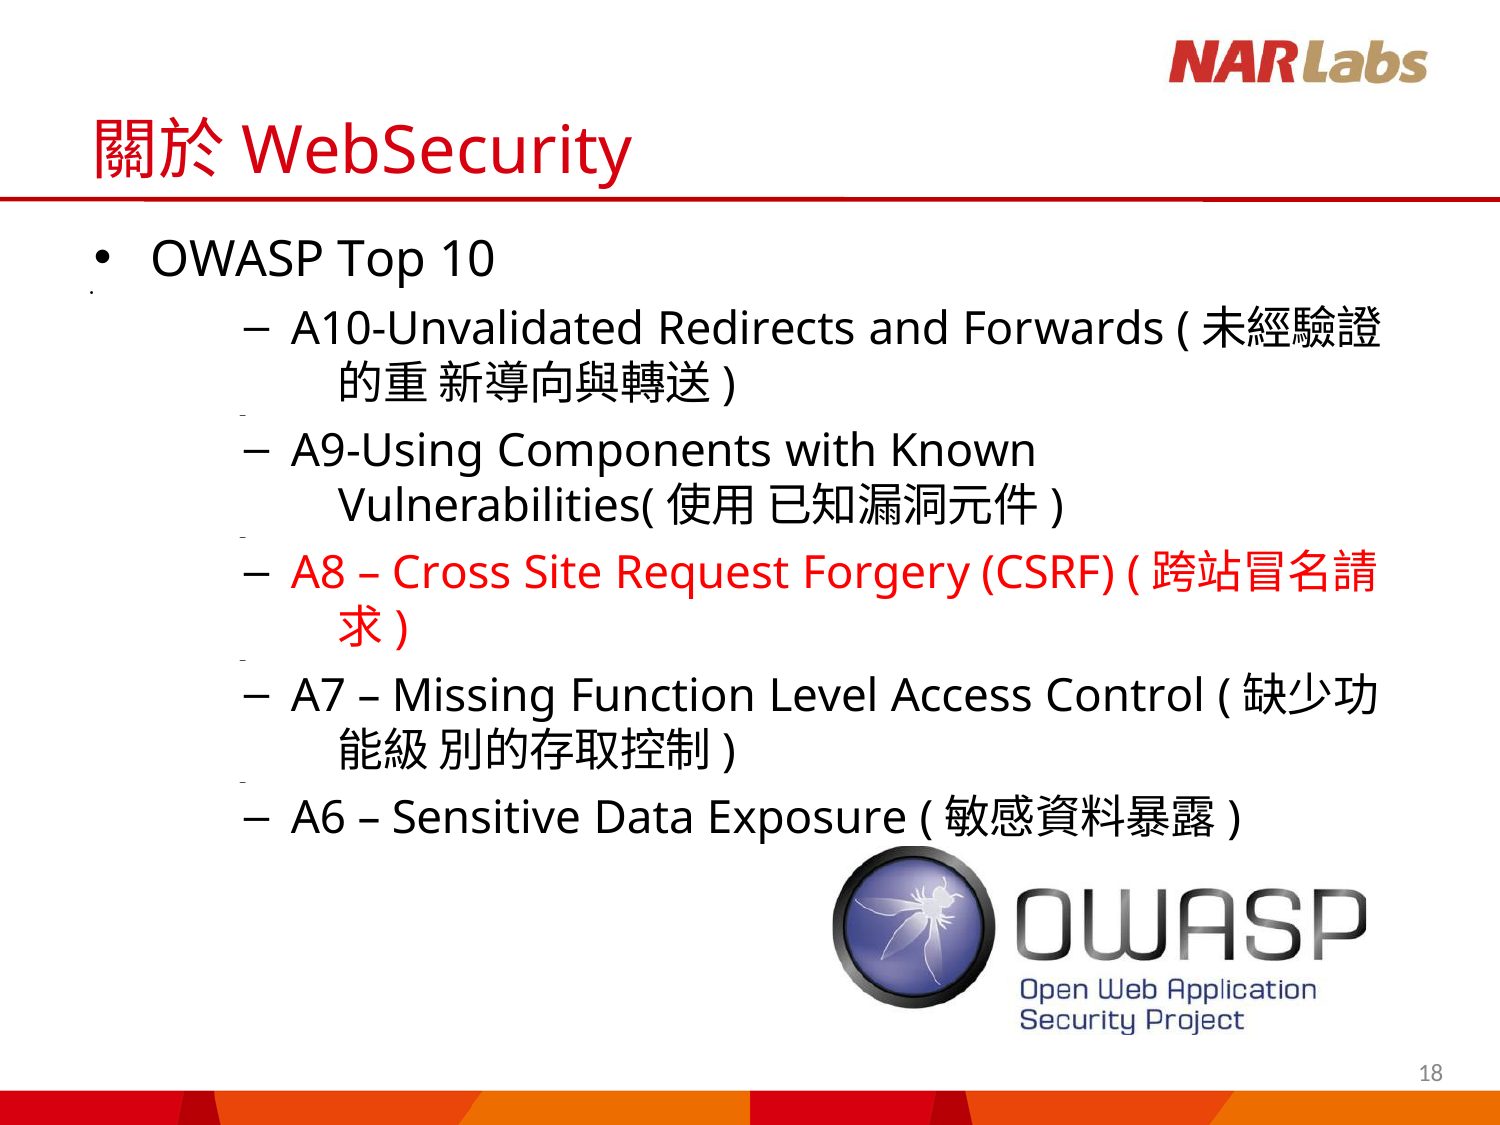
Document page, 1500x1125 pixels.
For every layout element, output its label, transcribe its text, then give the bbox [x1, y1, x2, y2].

text_box 11 [1414, 1056, 1448, 1090]
text_box OWASP Top 10 A10-Unvalidated Redirects and Forwards (未經驗證的重 新導向與轉送) A9-Using Components with Known Vulnerabilities(使用 已知漏洞元件) A8 – Cross Site Request Forgery (CSRF) (跨站冒名請求) A7 – Missing Function Level Access Control (缺少功能級 別的存取控制) A6 – Sensitive Data Exposure (敏感資料暴露) [89, 226, 1395, 784]
text_box [833, 846, 1366, 1035]
title 關於WebSecurity [89, 107, 1411, 189]
